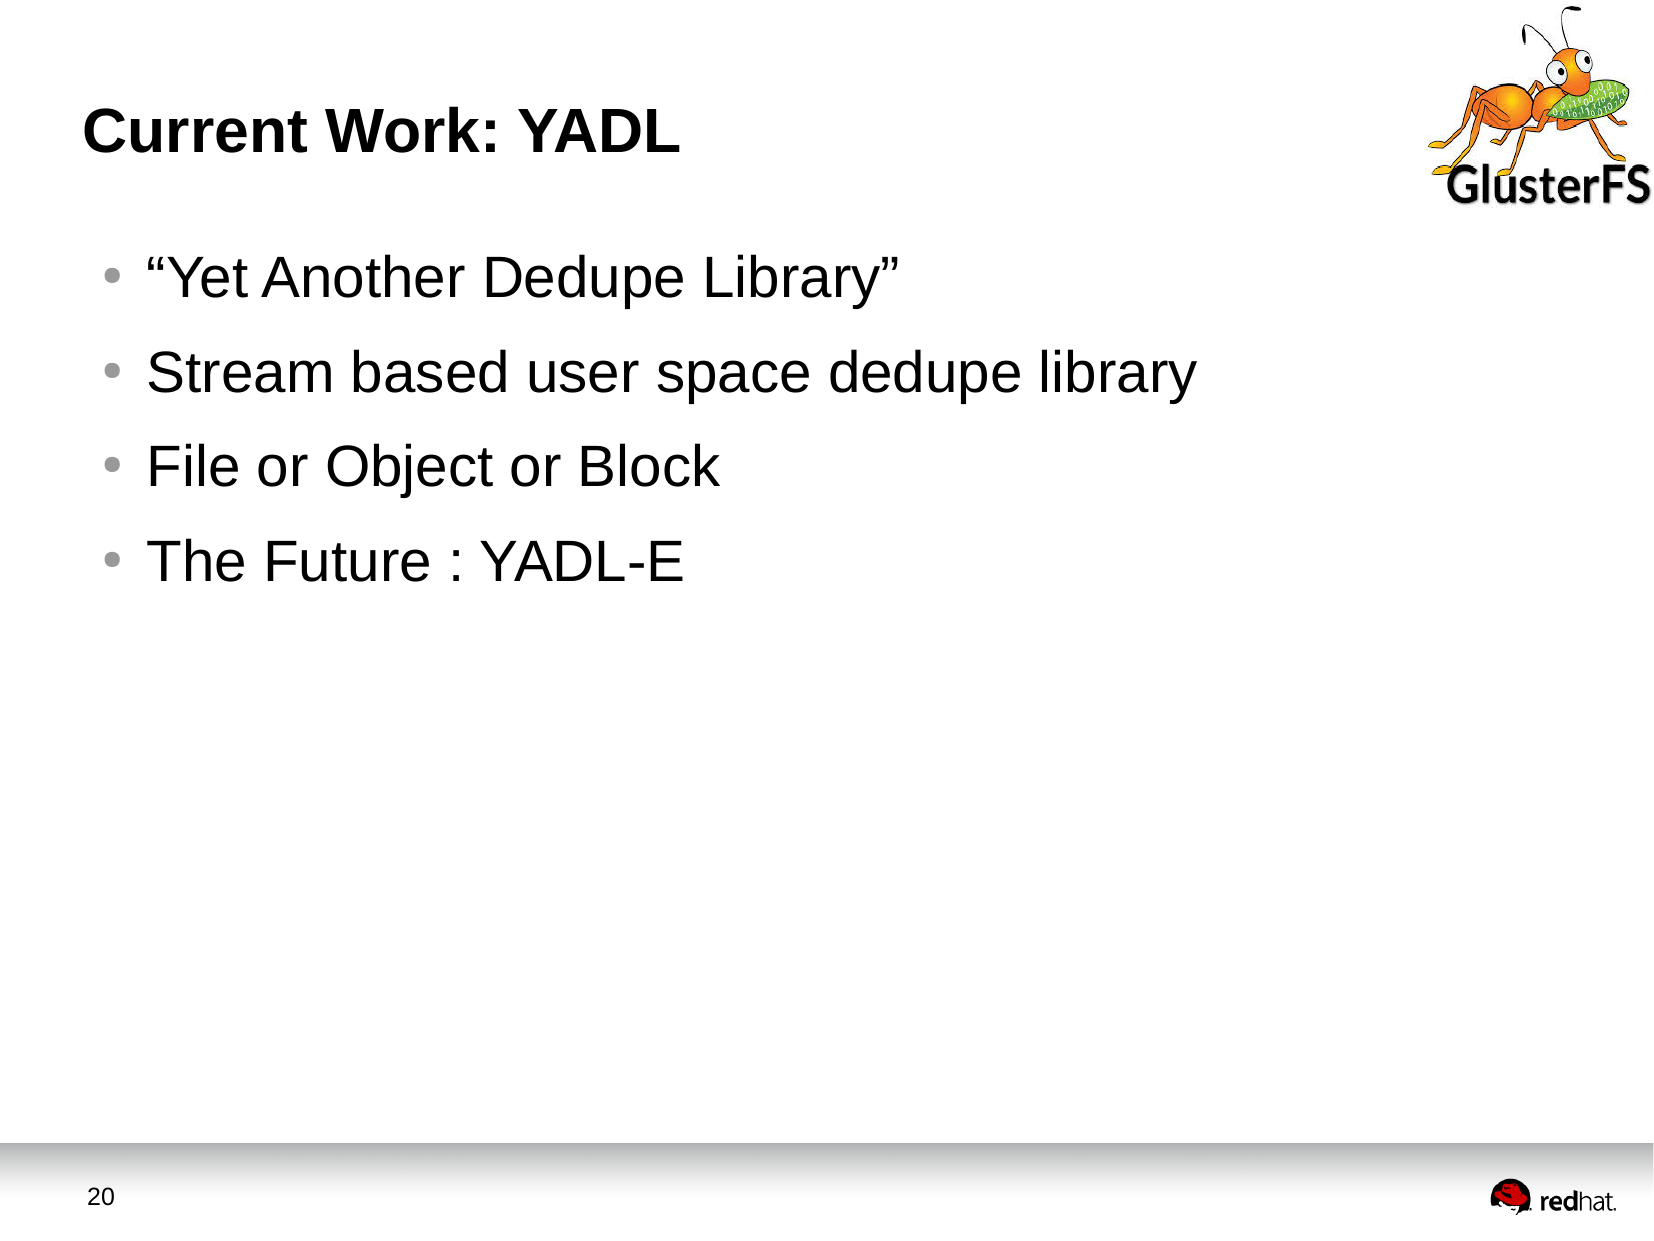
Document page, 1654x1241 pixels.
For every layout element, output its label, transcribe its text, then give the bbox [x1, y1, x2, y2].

picture [0, 1143, 1654, 1241]
title Current Work: YADL [82, 37, 1426, 226]
picture [1425, 4, 1653, 208]
list “Yet Another Dedupe Library” Stream based user space dedupe library File or Object or Block The Future : YADL-E [86, 244, 1576, 1039]
